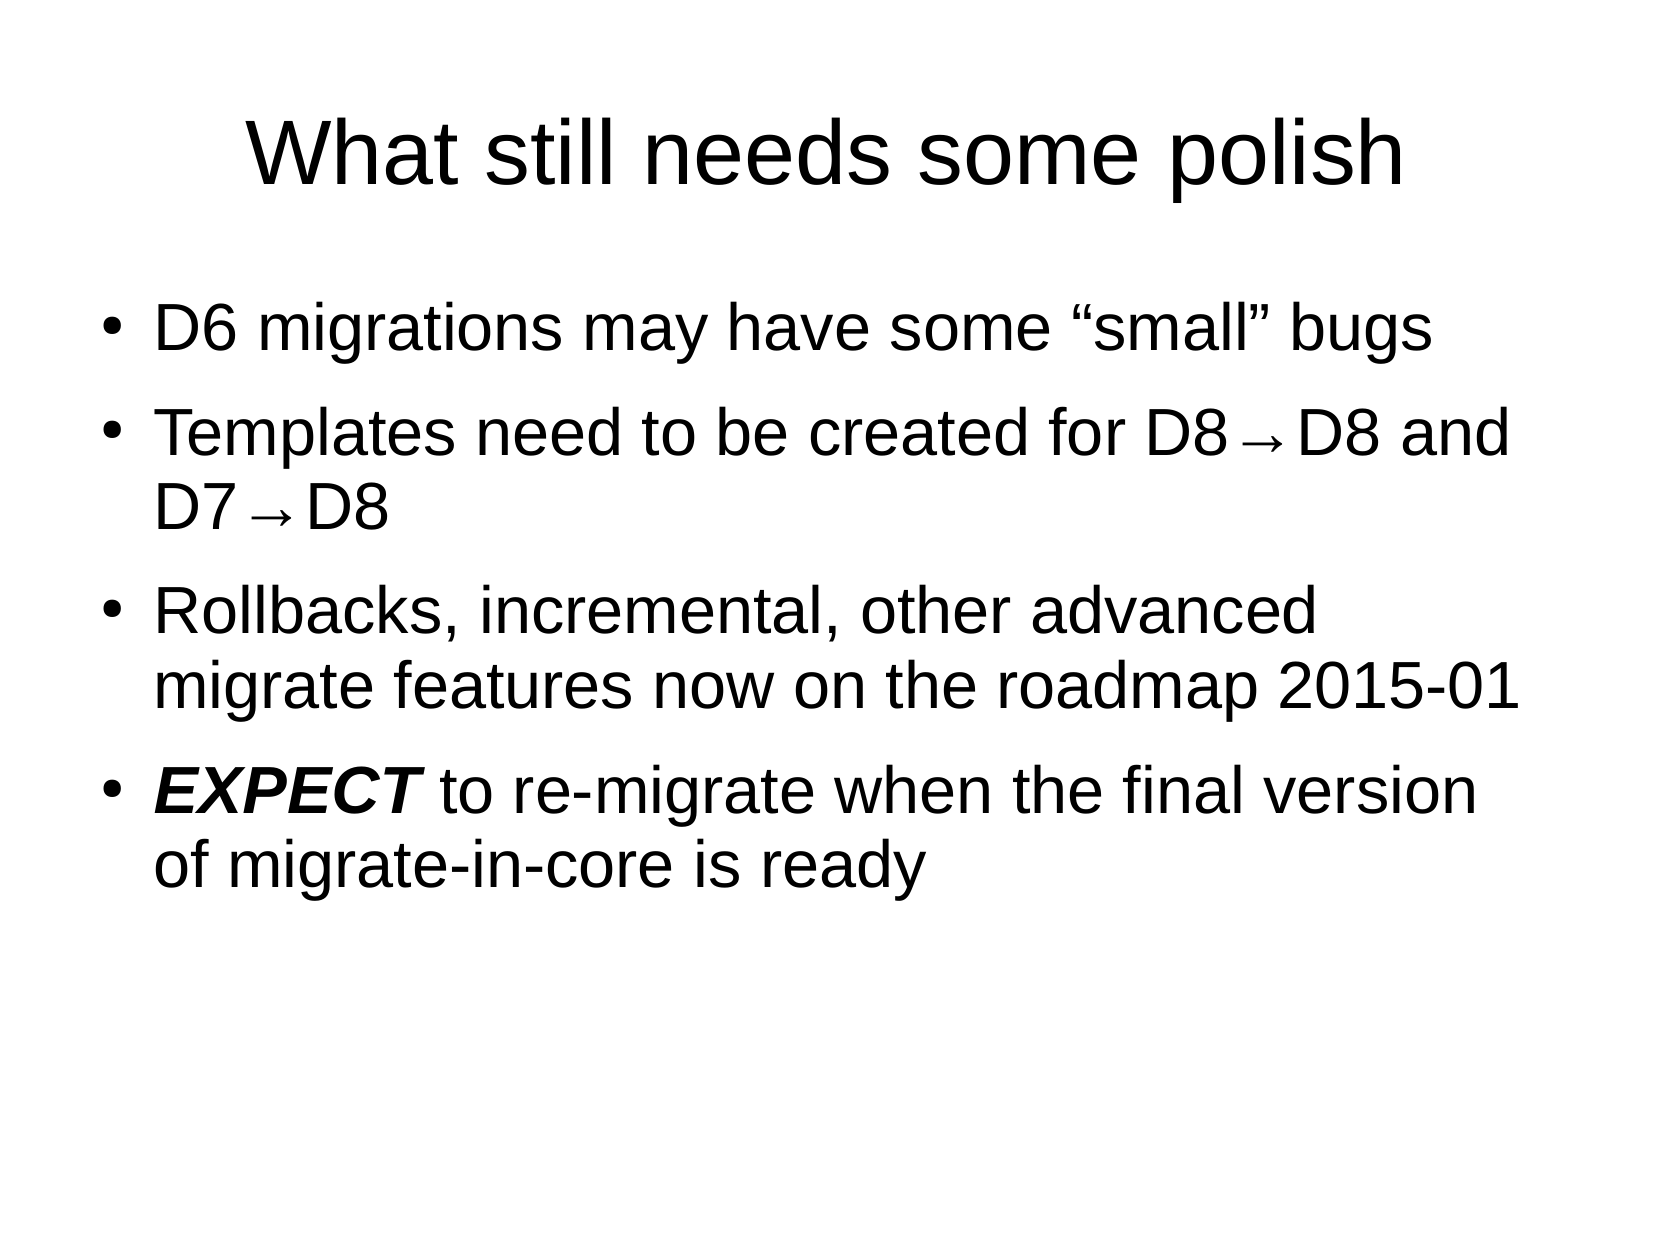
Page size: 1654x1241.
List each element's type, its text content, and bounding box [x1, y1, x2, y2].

title What still needs some polish [82, 49, 1571, 257]
list D6 migrations may have some “small” bugs Templates need to be created for D8→D8 and D7→D8 Rollbacks, incremental, other advanced migrate features now on the roadmap 2015-01 EXPECT to re-migrate when the final version of migrate-in-core is ready [82, 290, 1538, 1010]
